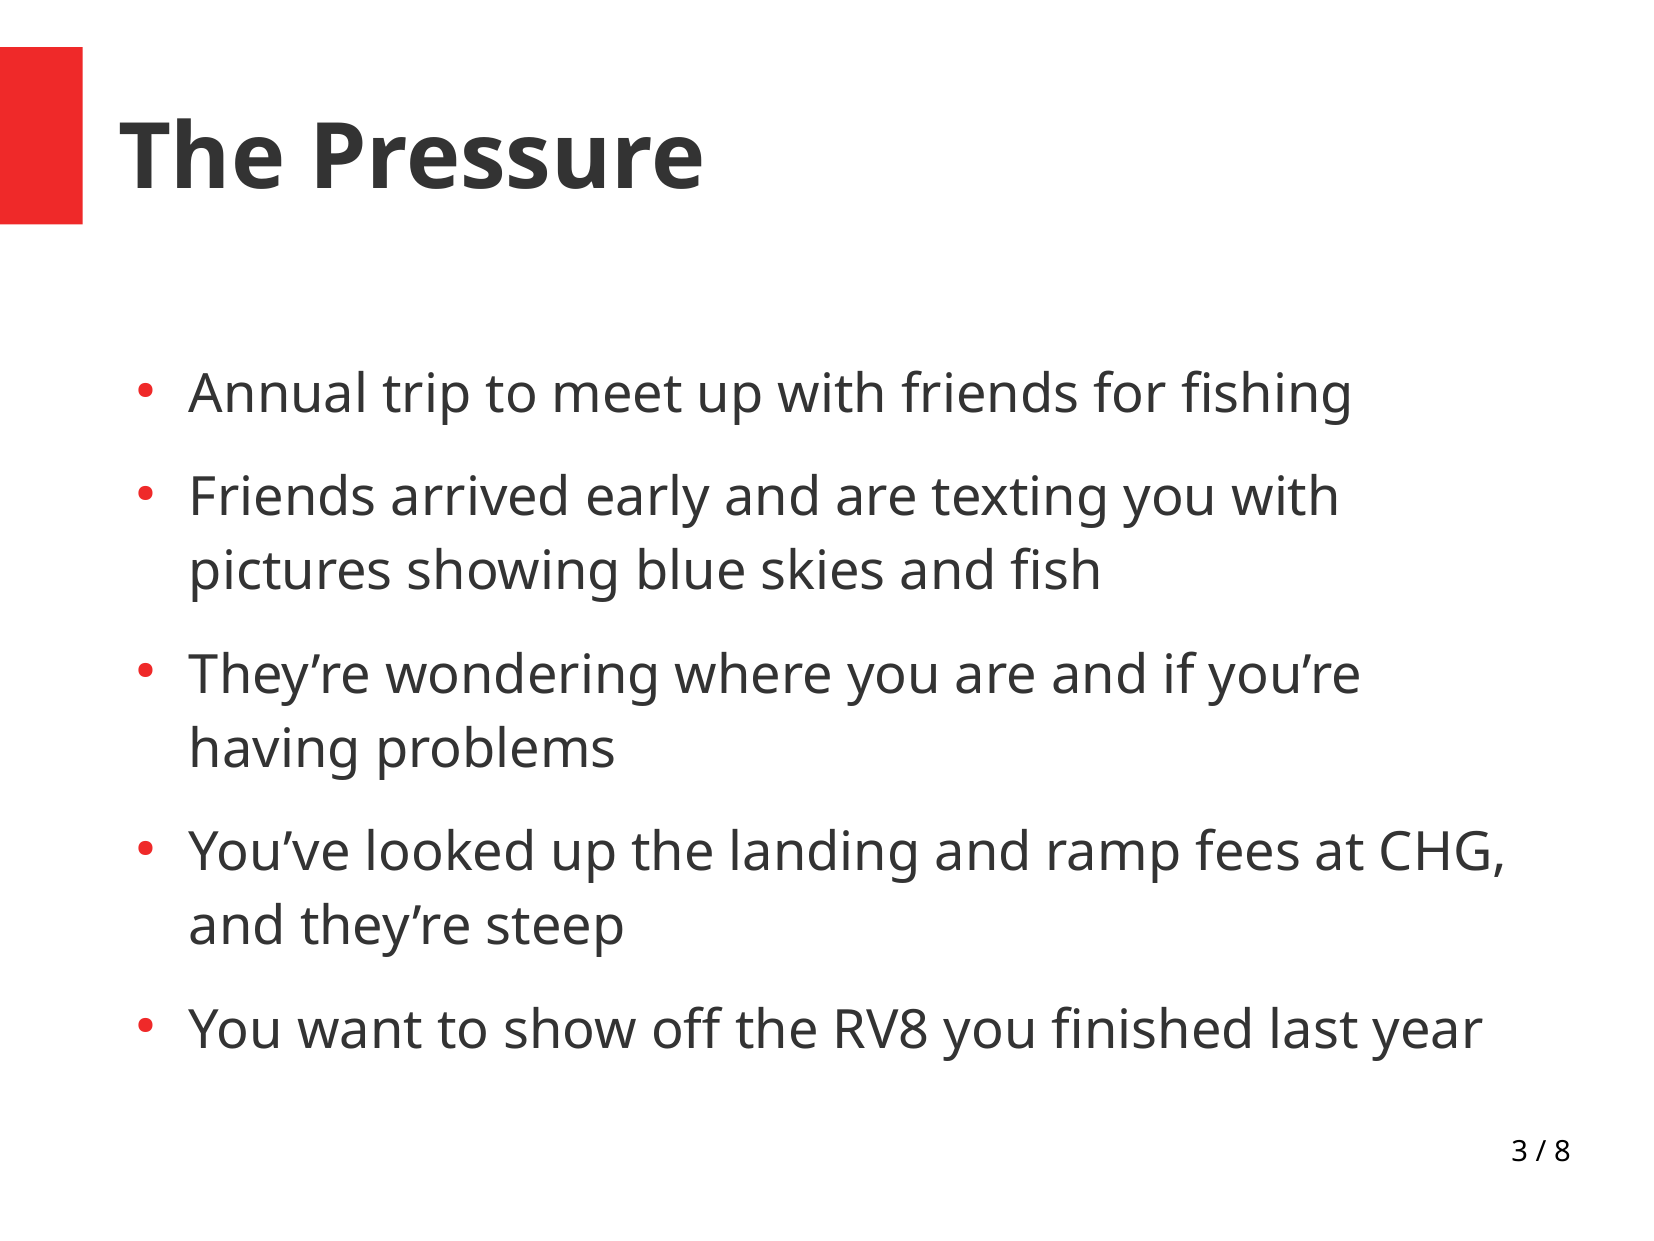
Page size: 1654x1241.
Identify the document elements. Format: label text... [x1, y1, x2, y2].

list Annual trip to meet up with friends for fishing Friends arrived early and are texting you with pictures showing blue skies and fish They’re wondering where you are and if you’re having problems You’ve looked up the landing and ramp fees at CHG, and they’re steep You want to show off the RV8 you finished last year [118, 354, 1536, 1074]
title The Pressure [118, 49, 1571, 257]
